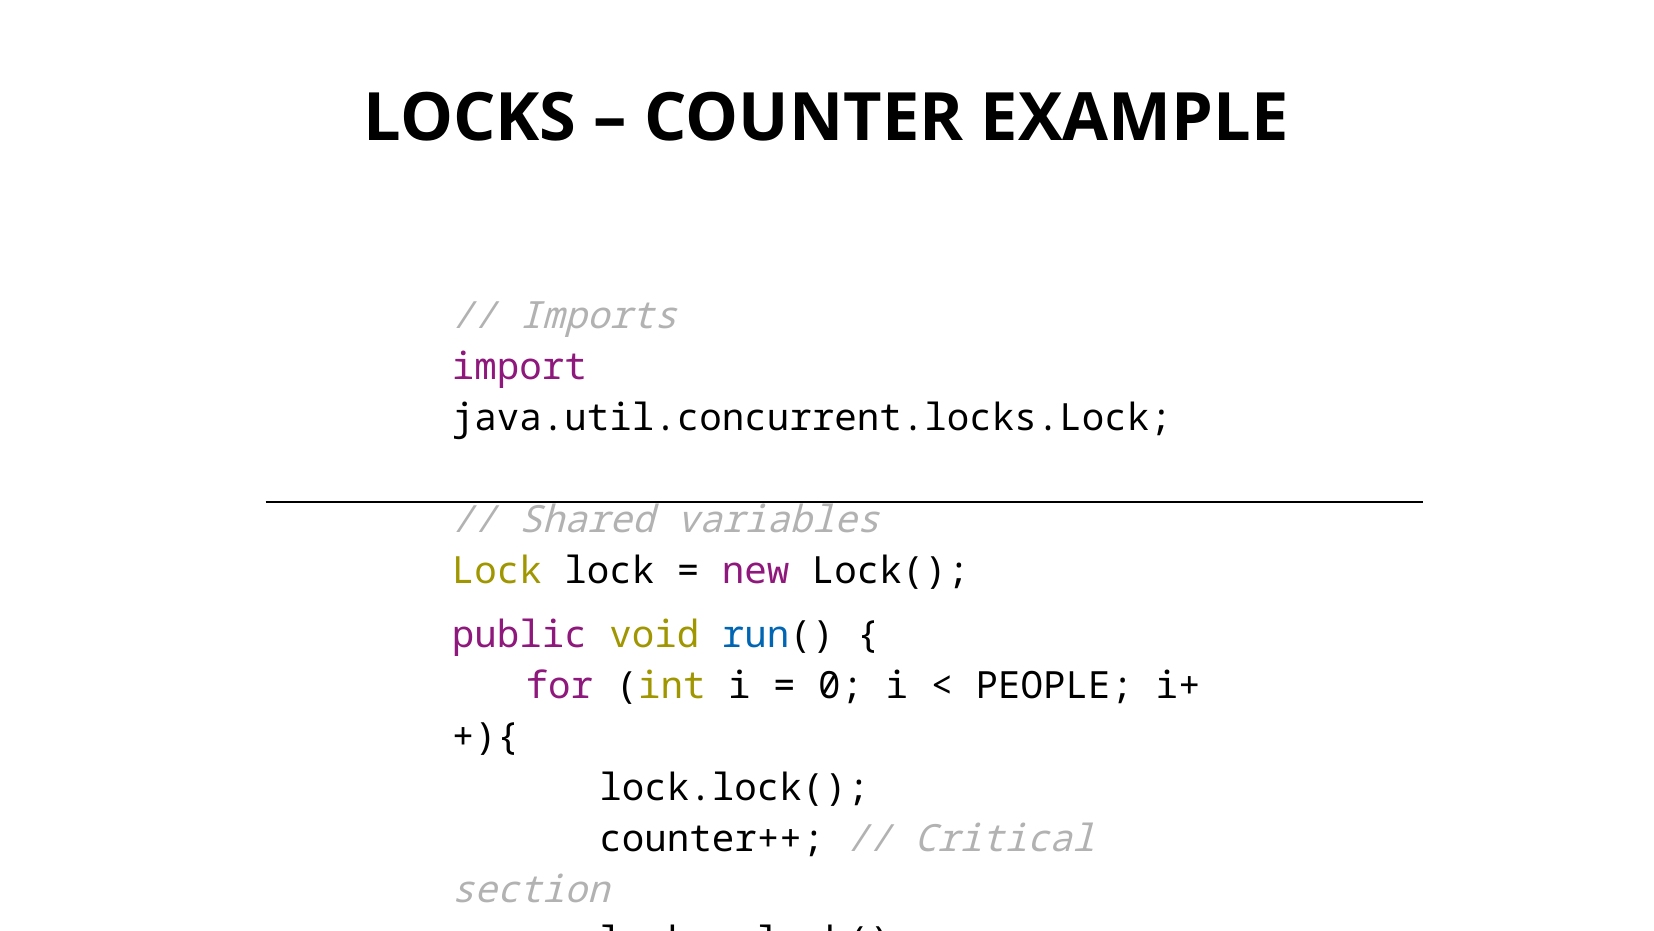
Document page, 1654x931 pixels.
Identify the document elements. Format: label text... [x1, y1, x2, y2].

text_box // Imports import java.util.concurrent.locks.Lock; // Shared variables Lock lock = new Lock(); [437, 236, 1217, 473]
title LOCKS – COUNTER EXAMPLE [82, 36, 1571, 193]
text_box public void run() { for (int i = 0; i < PEOPLE; i++){ lock.lock(); counter++; // Critical section lock.unlock(); } } [437, 555, 1217, 868]
